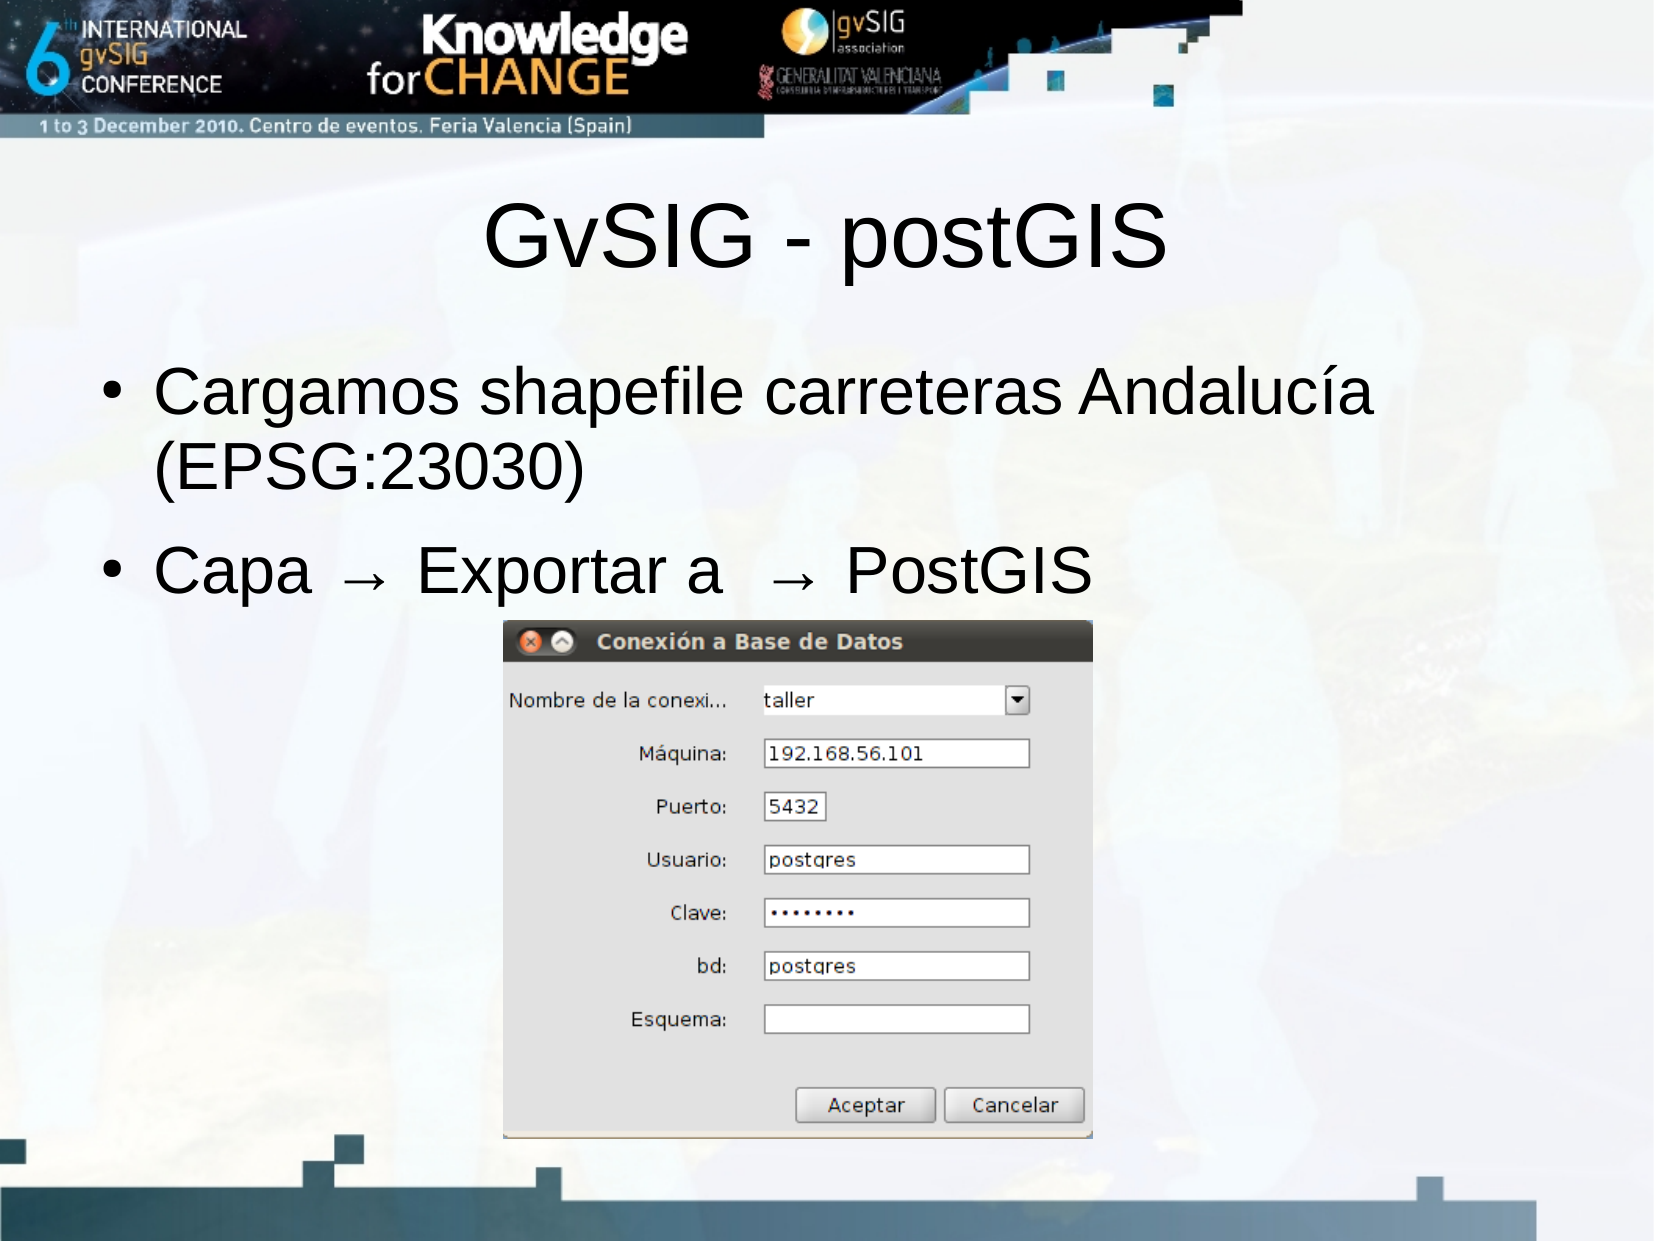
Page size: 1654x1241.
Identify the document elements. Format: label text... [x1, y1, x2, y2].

list Cargamos shapefile carreteras Andalucía (EPSG:23030) Capa → Exportar a → PostGIS [82, 354, 1571, 650]
picture [0, 0, 1654, 1241]
title GvSIG - postGIS [82, 155, 1571, 318]
